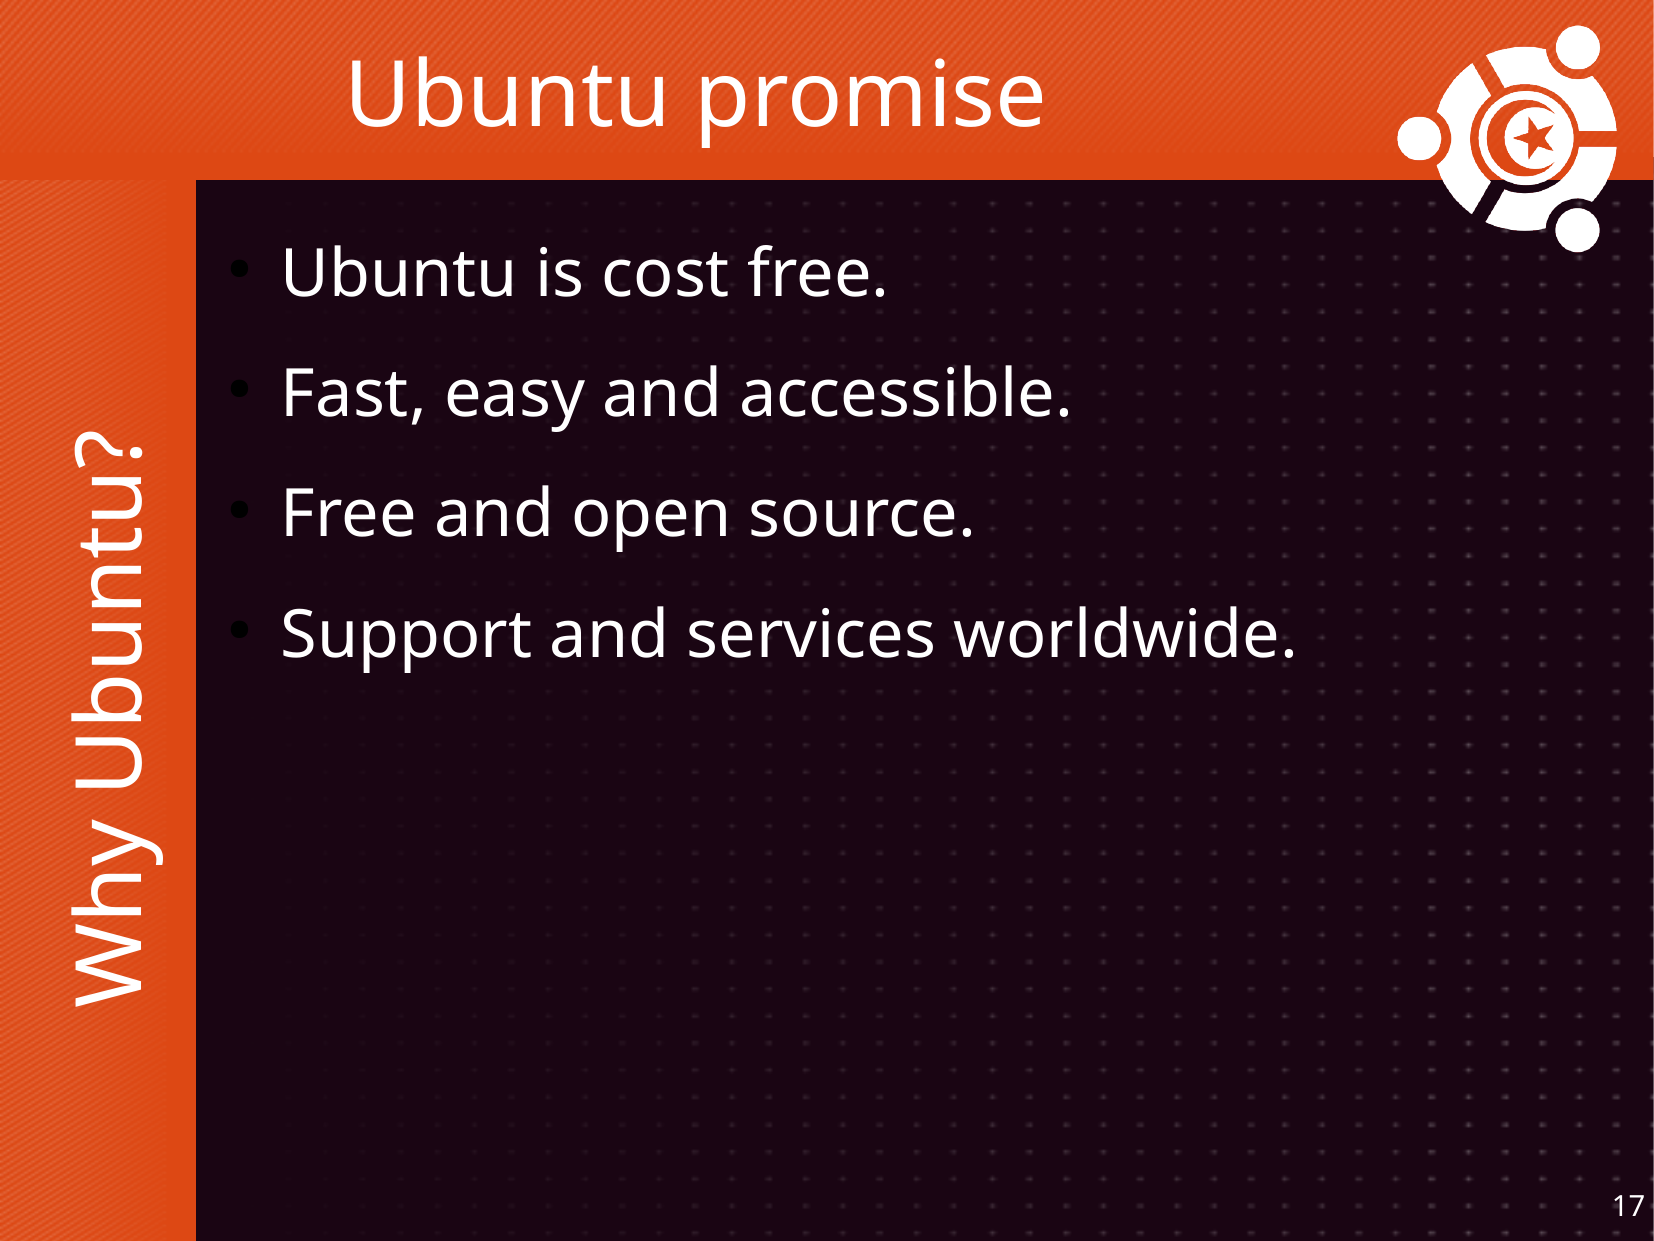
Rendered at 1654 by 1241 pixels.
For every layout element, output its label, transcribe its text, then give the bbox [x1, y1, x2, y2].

list Ubuntu is cost free. Fast, easy and accessible. Free and open source. Support and services worldwide. [210, 225, 1639, 1186]
picture [0, 0, 1654, 1241]
title Ubuntu promise [0, 2, 1394, 181]
title Why Ubuntu? [17, 210, 196, 1229]
